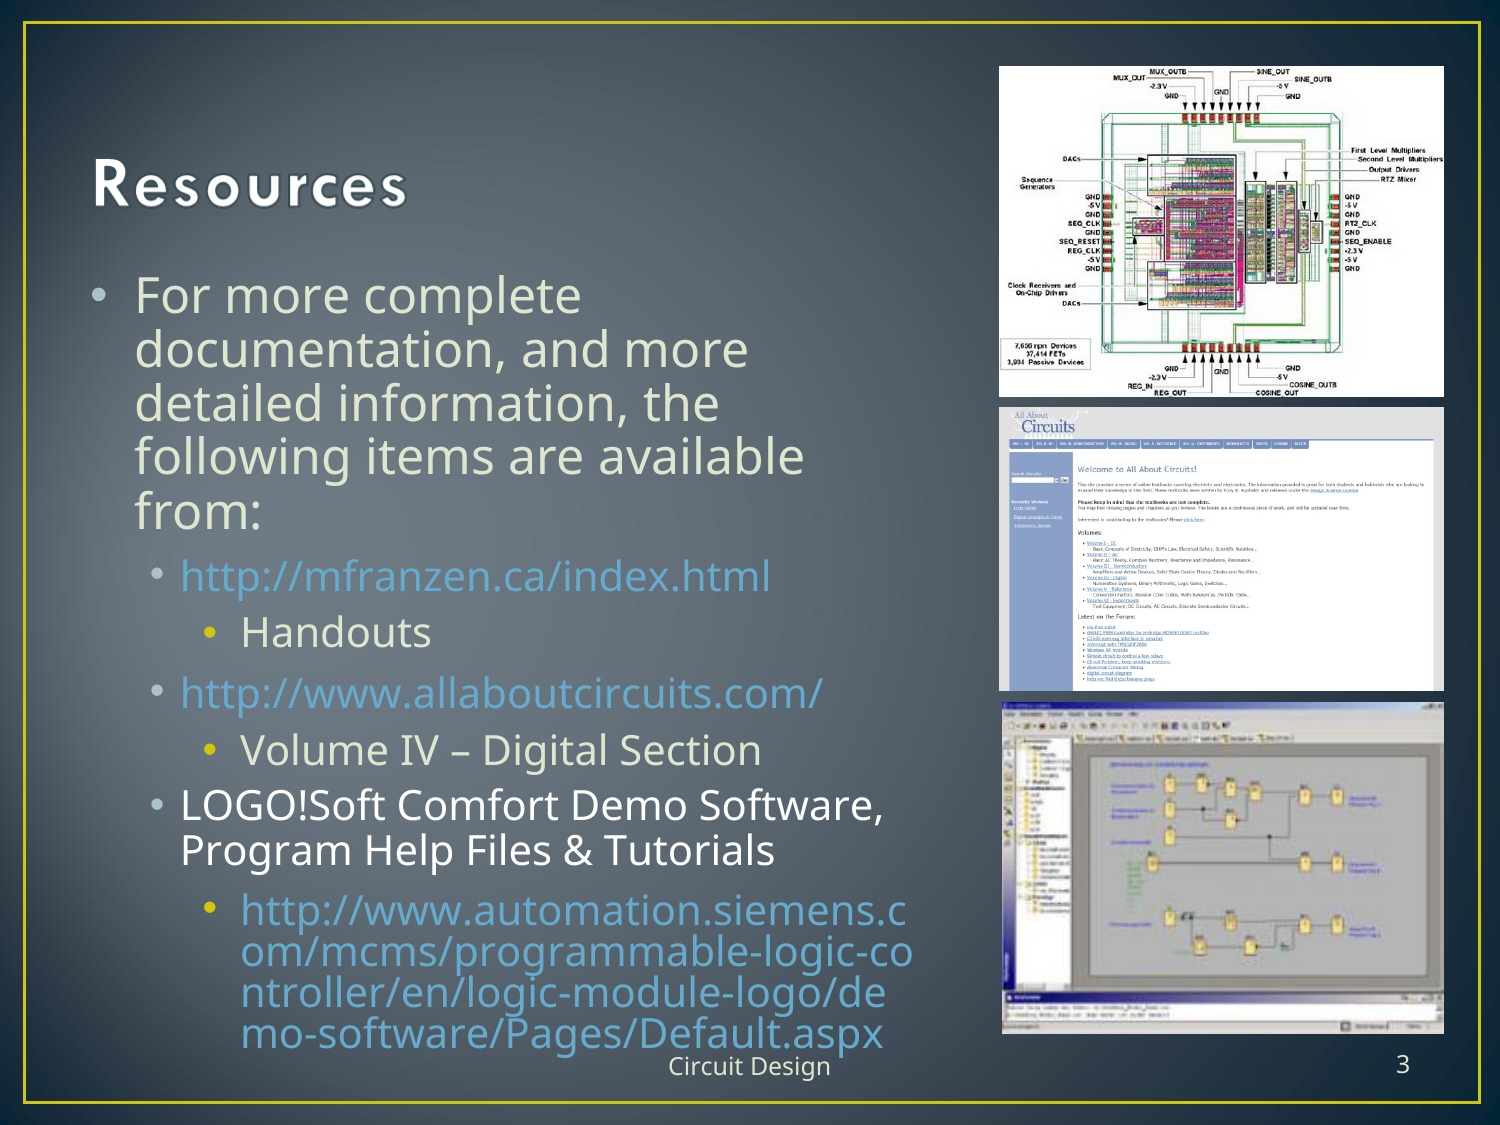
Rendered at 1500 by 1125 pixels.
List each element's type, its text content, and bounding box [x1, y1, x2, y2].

text_box <number> [1074, 1035, 1426, 1096]
text_box Circuit Design [464, 1035, 1036, 1096]
text_box [45, 45, 1426, 272]
list For more complete documentation, and more detailed information, the following items are available from: http://mfranzen.ca/index.html Handouts http://www.allaboutcircuits.com/ Volume IV – Digital Section LOGO!Soft Comfort Demo Software, Program Help Files & Tutorials http://www.automation.siemens.com/mcms/programmable-logic-controller/en/logic-module-logo/demo-software/Pages/Default.aspx [74, 262, 939, 1006]
picture [0, 0, 1500, 1125]
